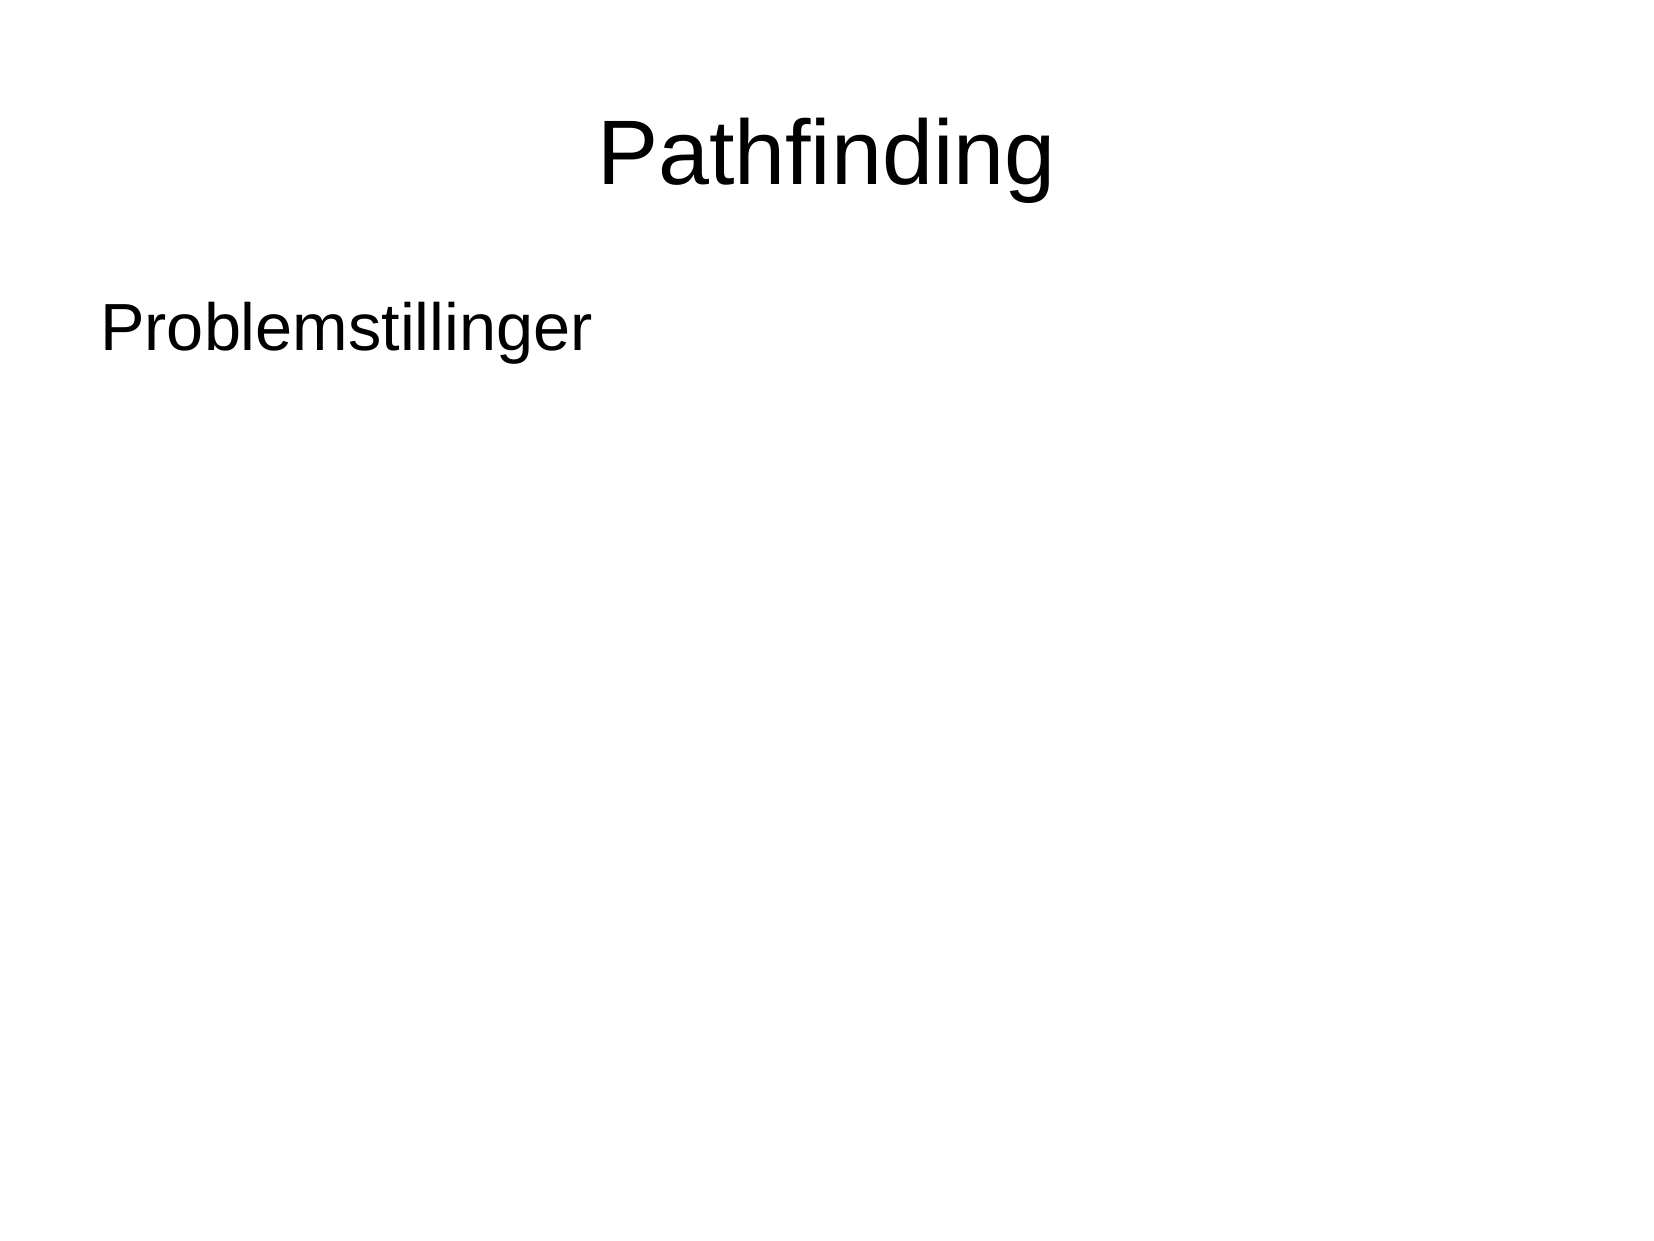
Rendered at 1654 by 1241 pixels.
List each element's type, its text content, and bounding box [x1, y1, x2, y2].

title Pathfinding [82, 49, 1571, 257]
list Problemstillinger [82, 290, 809, 1109]
